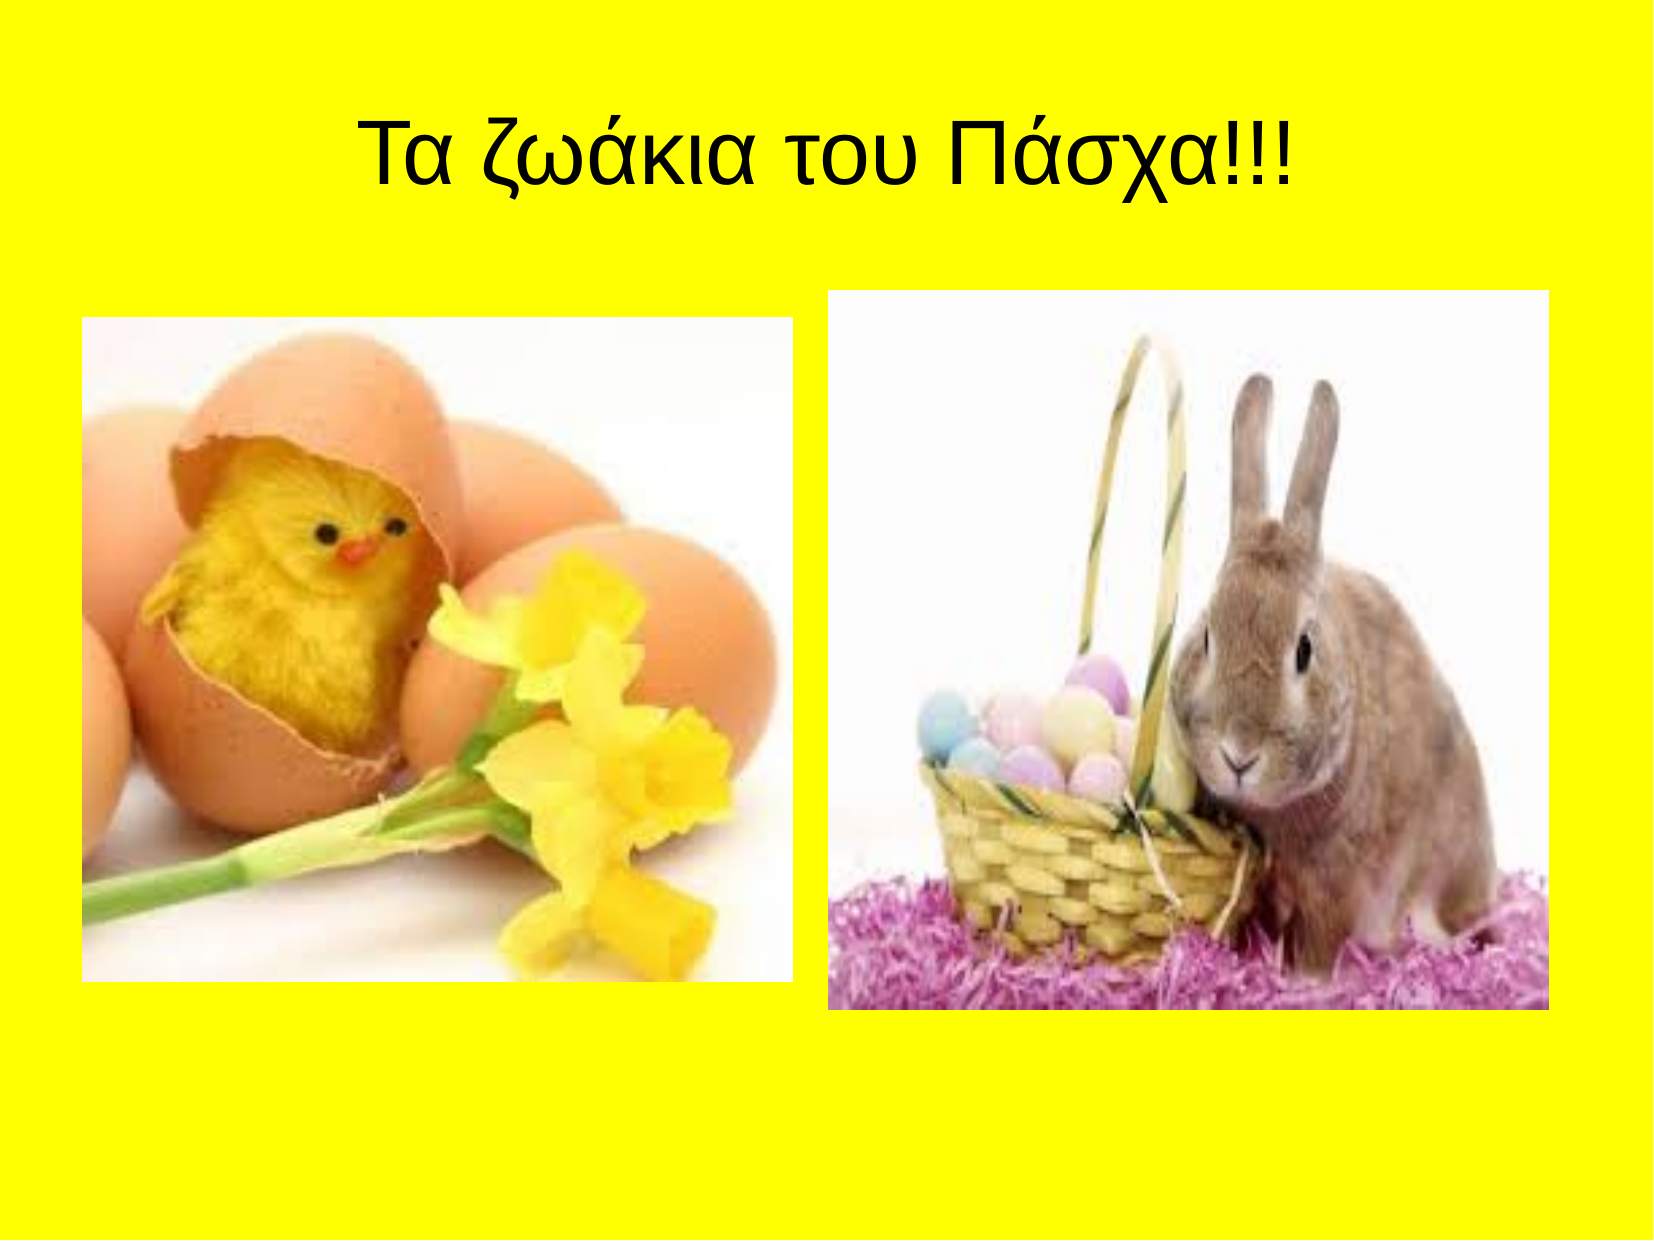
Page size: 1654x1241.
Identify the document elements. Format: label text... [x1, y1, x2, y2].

picture [82, 317, 793, 982]
picture [828, 290, 1549, 1010]
title Τα ζωάκια του Πάσχα!!! [82, 49, 1571, 257]
